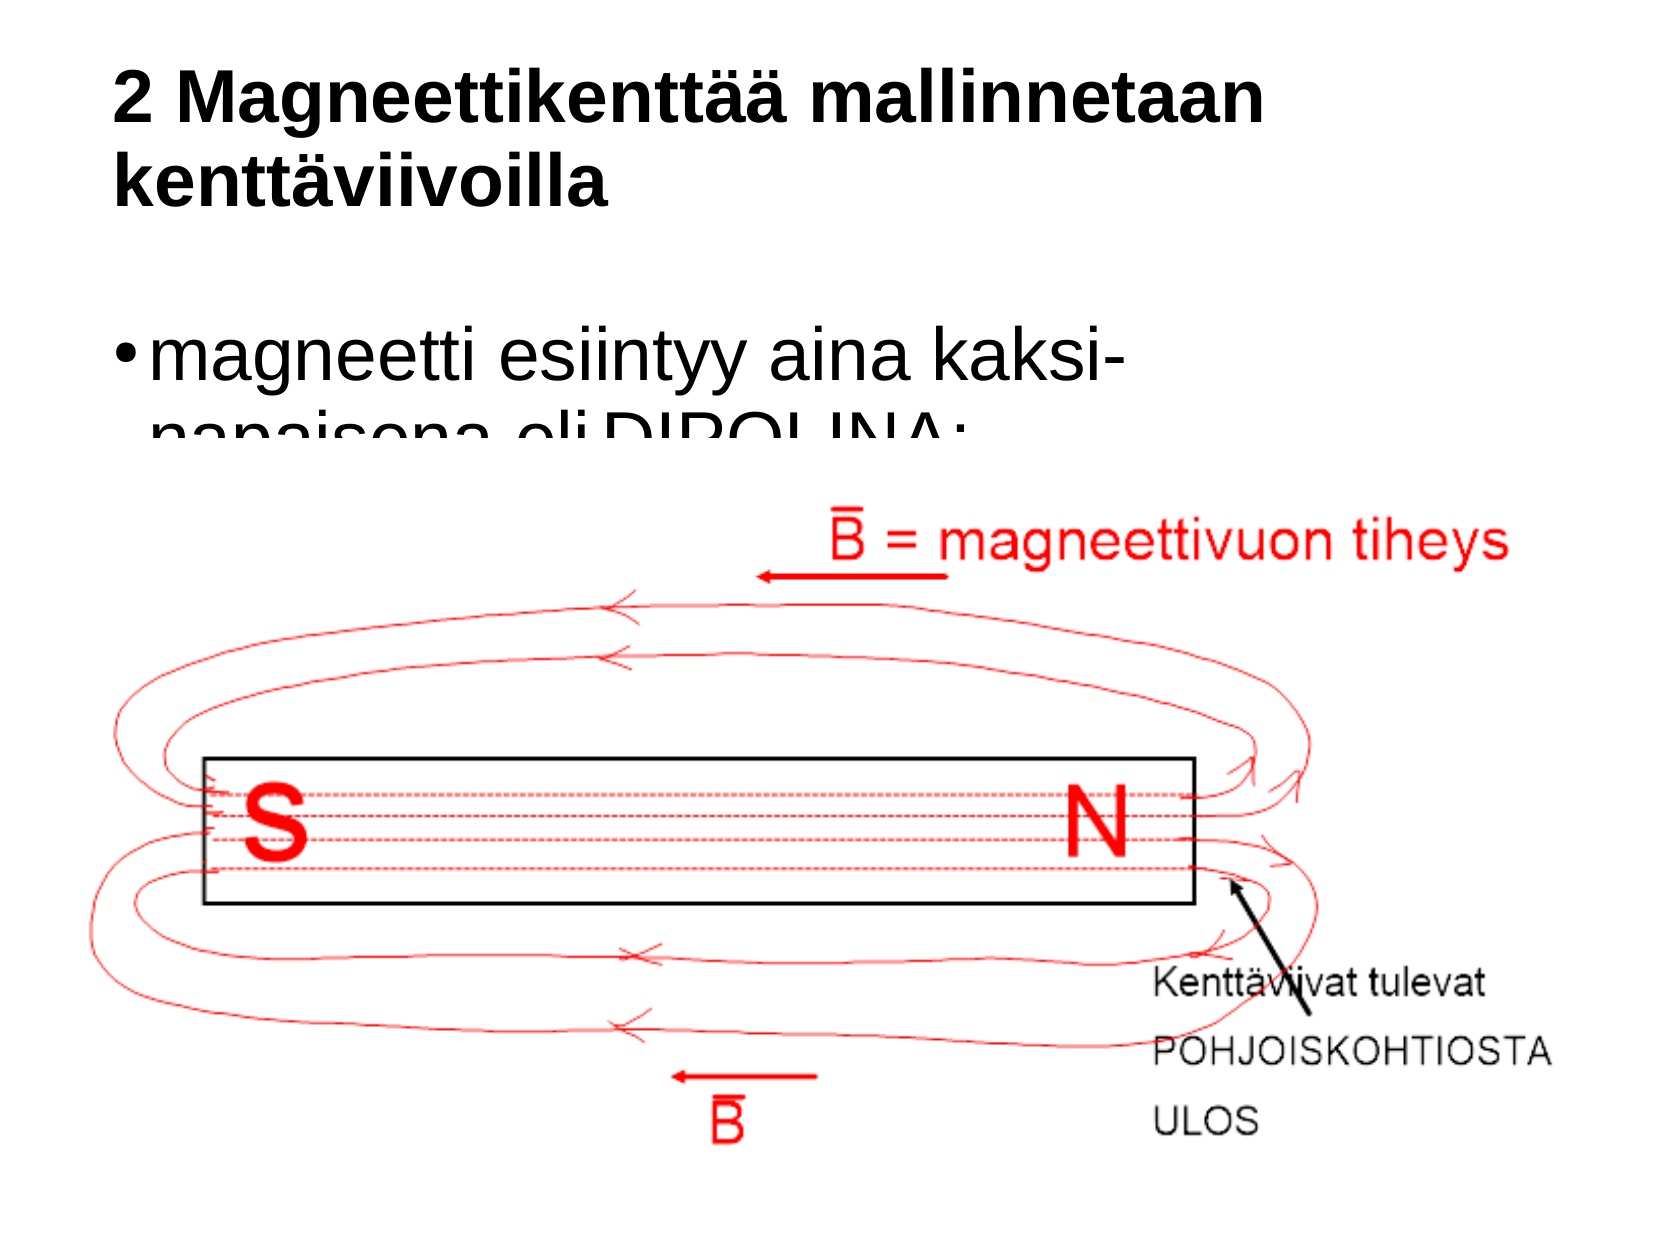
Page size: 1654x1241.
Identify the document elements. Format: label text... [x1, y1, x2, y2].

text_box 2 Magneettikenttää mallinnetaan kenttäviivoilla magneetti esiintyy aina kaksi-napaisena eli DIPOLINA: [98, 47, 1453, 438]
picture [74, 438, 1603, 1193]
